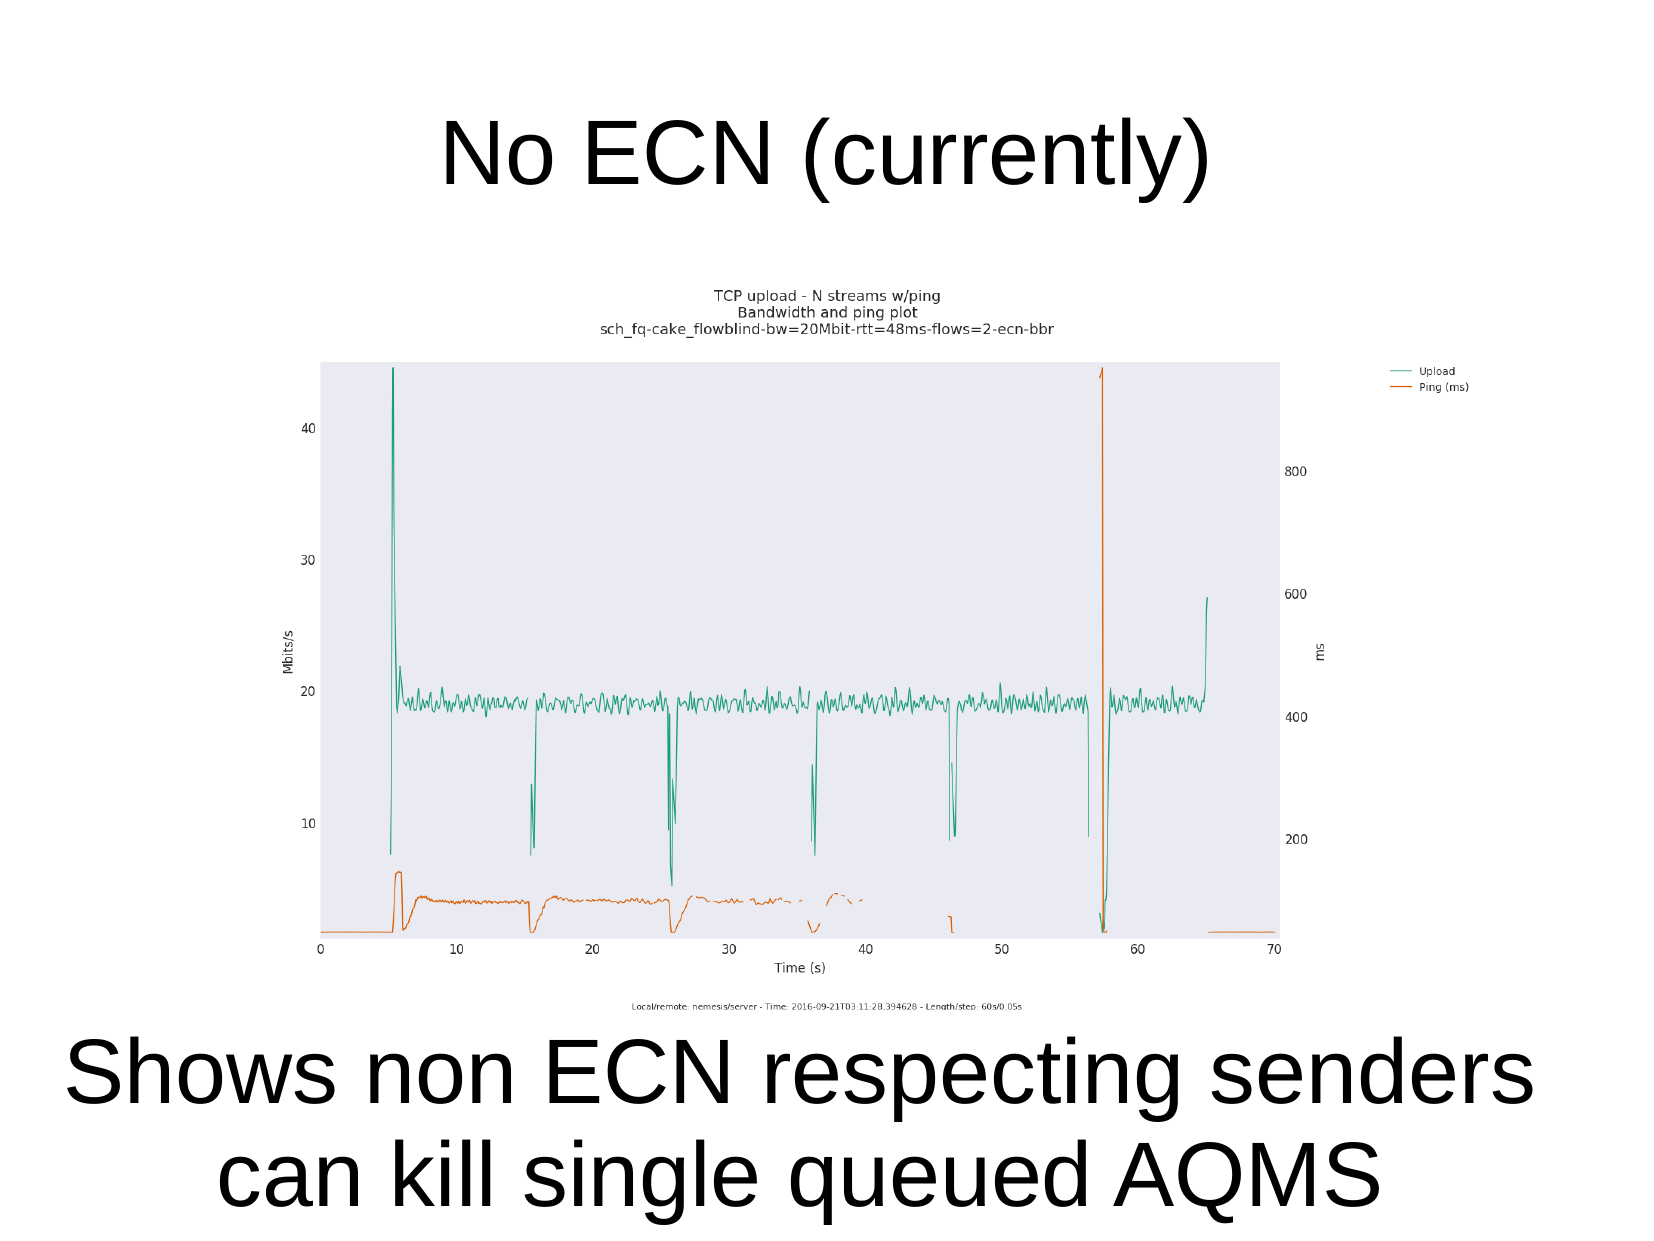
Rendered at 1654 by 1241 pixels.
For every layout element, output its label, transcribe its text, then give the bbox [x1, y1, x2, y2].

picture [151, 290, 1502, 969]
title Shows non ECN respecting senders can kill single queued AQMS [56, 969, 1546, 1241]
title No ECN (currently) [82, 49, 1571, 257]
